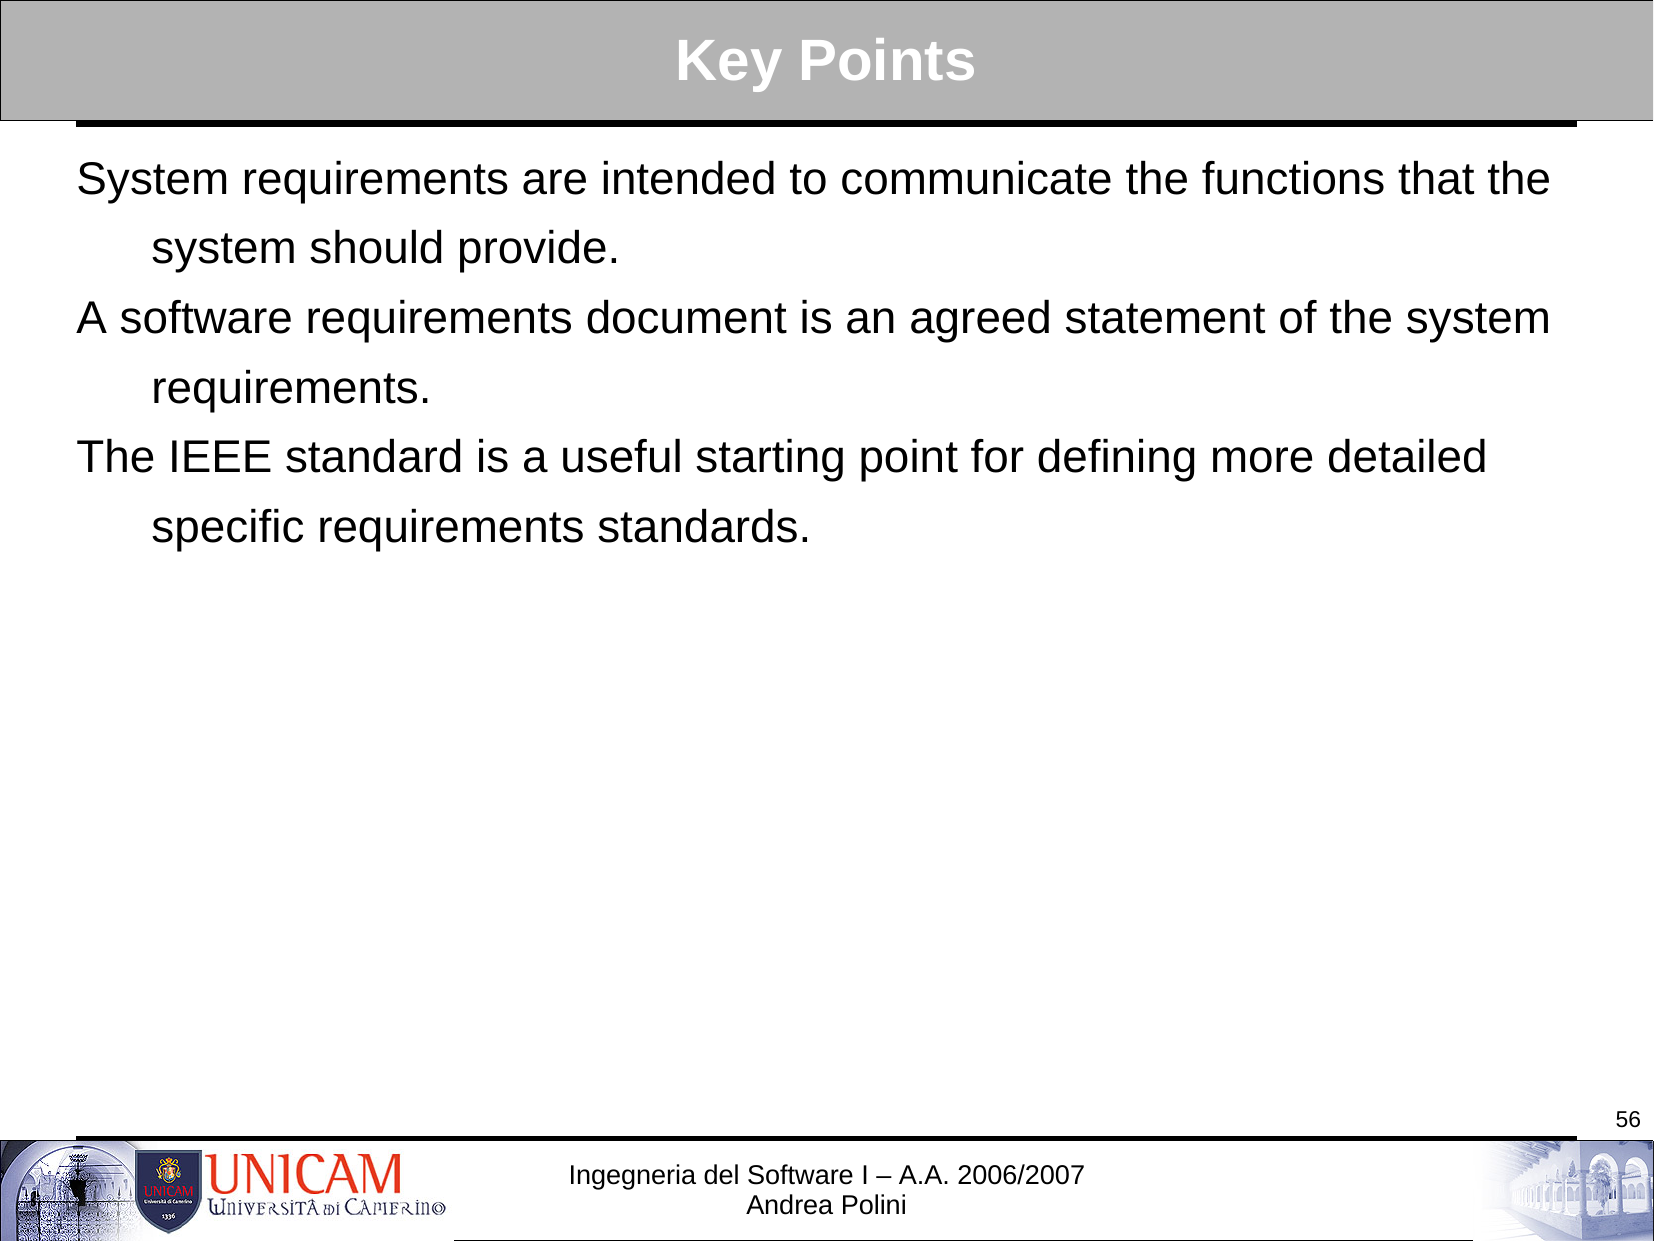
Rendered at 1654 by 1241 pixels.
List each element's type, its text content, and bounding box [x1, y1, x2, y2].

title Key Points [0, 0, 1653, 121]
list System requirements are intended to communicate the functions that the system should provide. A software requirements document is an agreed statement of the system requirements. The IEEE standard is a useful starting point for defining more detailed specific requirements standards. [76, 152, 1577, 671]
picture [0, 1141, 454, 1241]
picture [1473, 1141, 1654, 1241]
